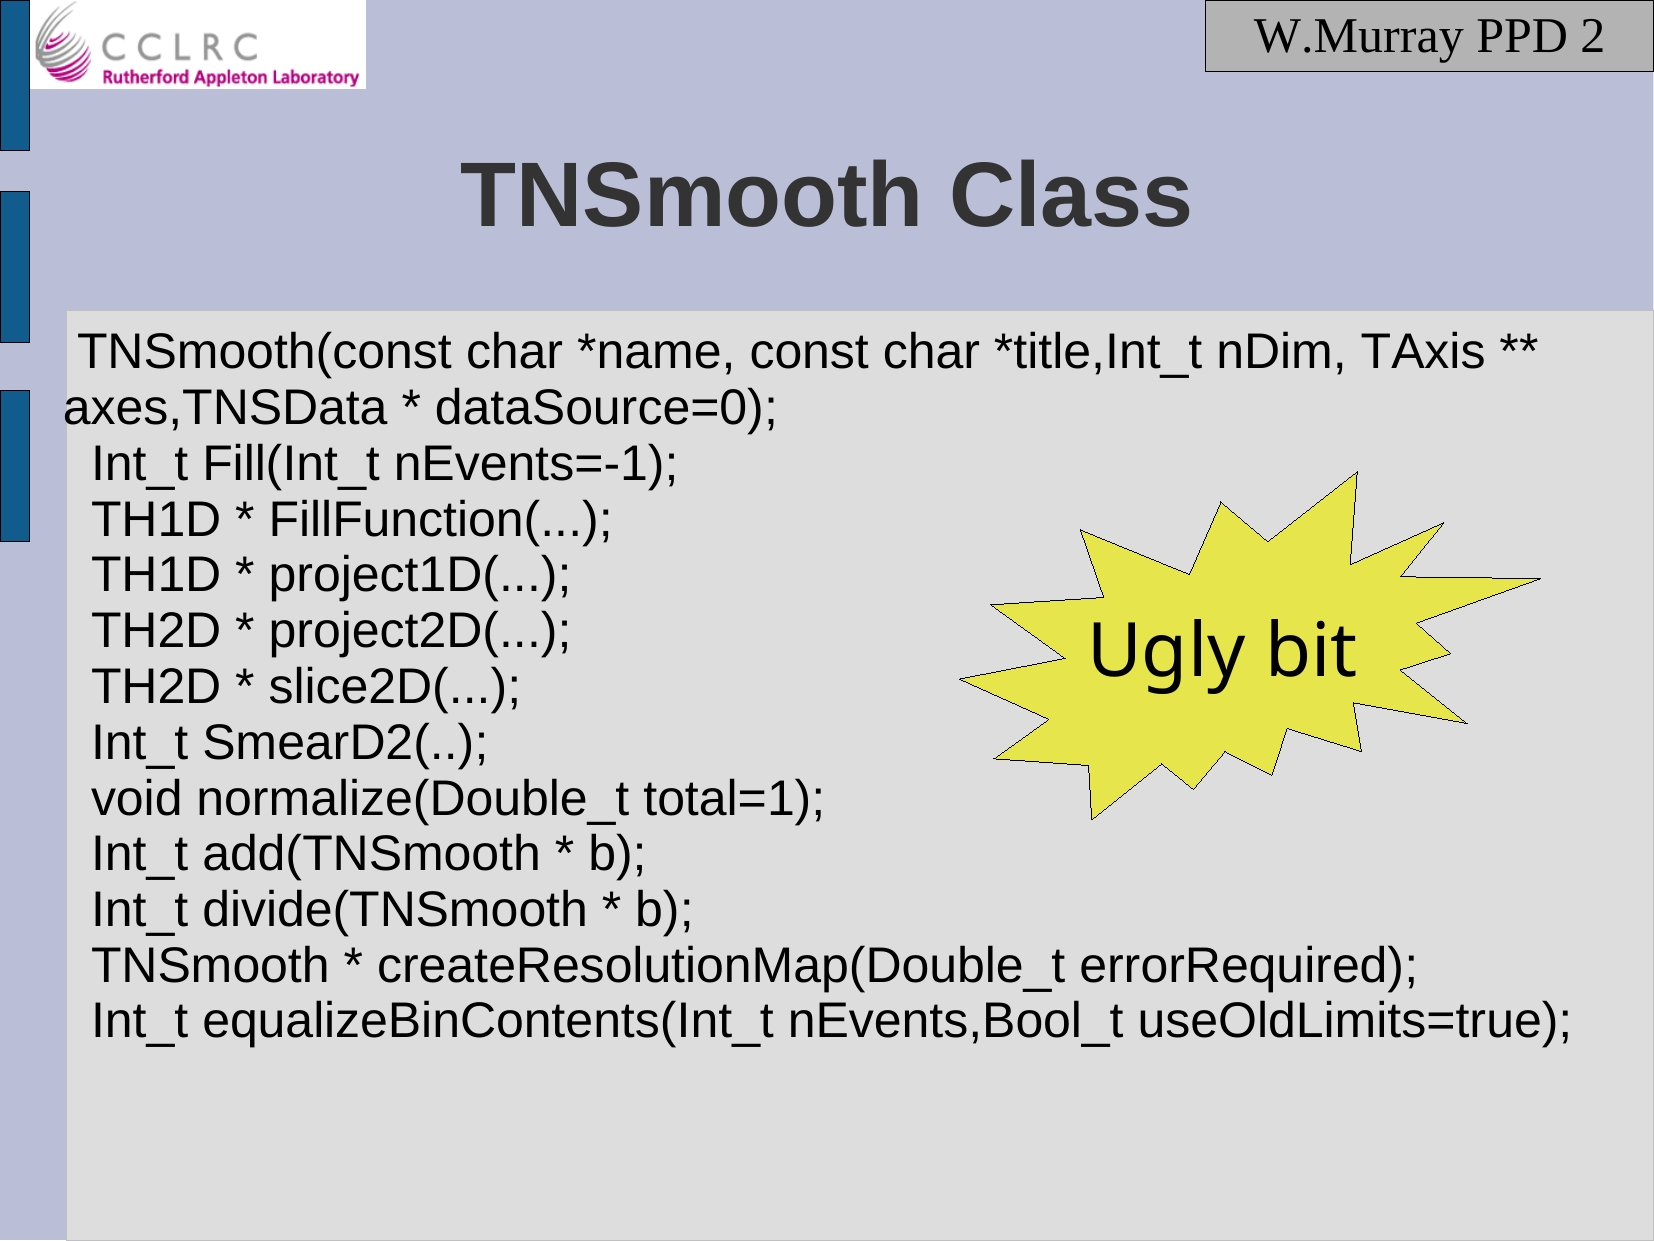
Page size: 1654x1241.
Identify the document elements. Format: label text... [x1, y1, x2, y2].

title TNSmooth Class [121, 91, 1534, 299]
picture [30, 0, 366, 89]
text_box Ugly bit [959, 471, 1541, 820]
text_box TNSmooth(const char *name, const char *title,Int_t nDim, TAxis ** axes,TNSData * dataSource=0); Int_t Fill(Int_t nEvents=-1); TH1D * FillFunction(...); TH1D * project1D(...); TH2D * project2D(...); TH2D * slice2D(...); Int_t SmearD2(..); void normalize(Double_t total=1); Int_t add(TNSmooth * b); Int_t divide(TNSmooth * b); TNSmooth * createResolutionMap(Double_t errorRequired); Int_t equalizeBinContents(Int_t nEvents,Bool_t useOldLimits=true); [63, 323, 1590, 1241]
